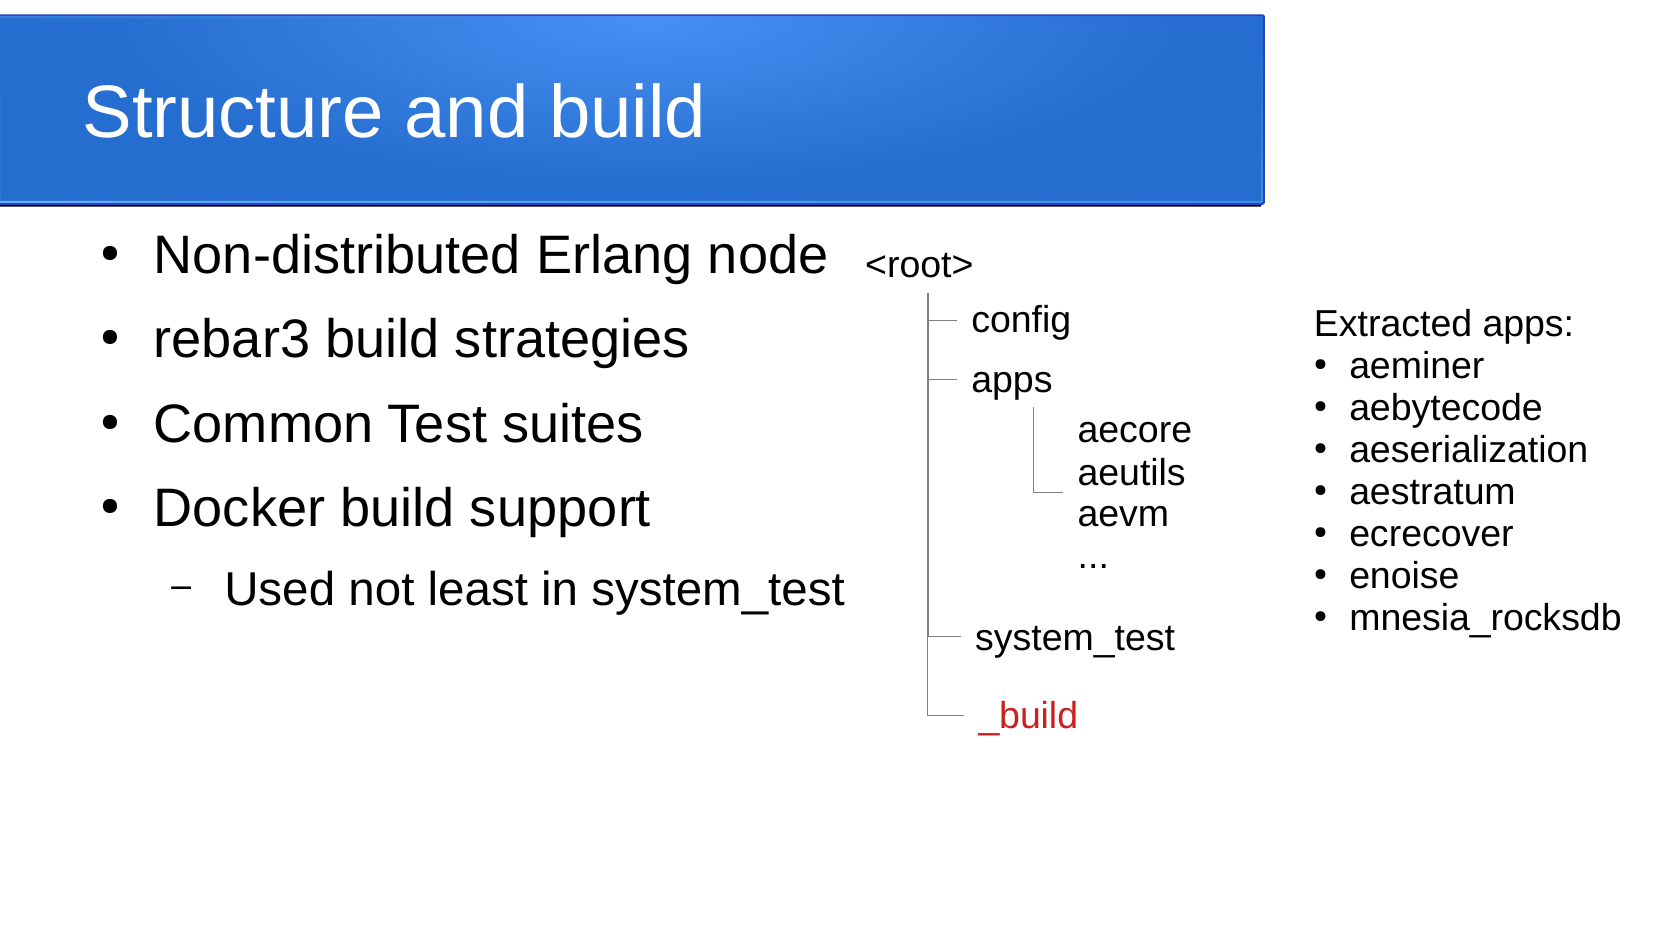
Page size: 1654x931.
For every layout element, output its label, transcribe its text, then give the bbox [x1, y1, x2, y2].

list Non-distributed Erlang node rebar3 build strategies Common Test suites Docker build support Used not least in system_test [82, 224, 875, 764]
title Structure and build [82, 35, 1235, 189]
text_box apps [956, 350, 1111, 408]
text_box system_test [960, 608, 1217, 666]
text_box _build [963, 687, 1118, 745]
text_box config [956, 291, 1111, 349]
text_box <root> [850, 236, 1004, 294]
text_box aecore aeutils aevm ... [1062, 401, 1217, 585]
text_box Extracted apps: aeminer aebytecode aeserialization aestratum ecrecover enoise mnesia_rocksdb [1299, 295, 1642, 688]
